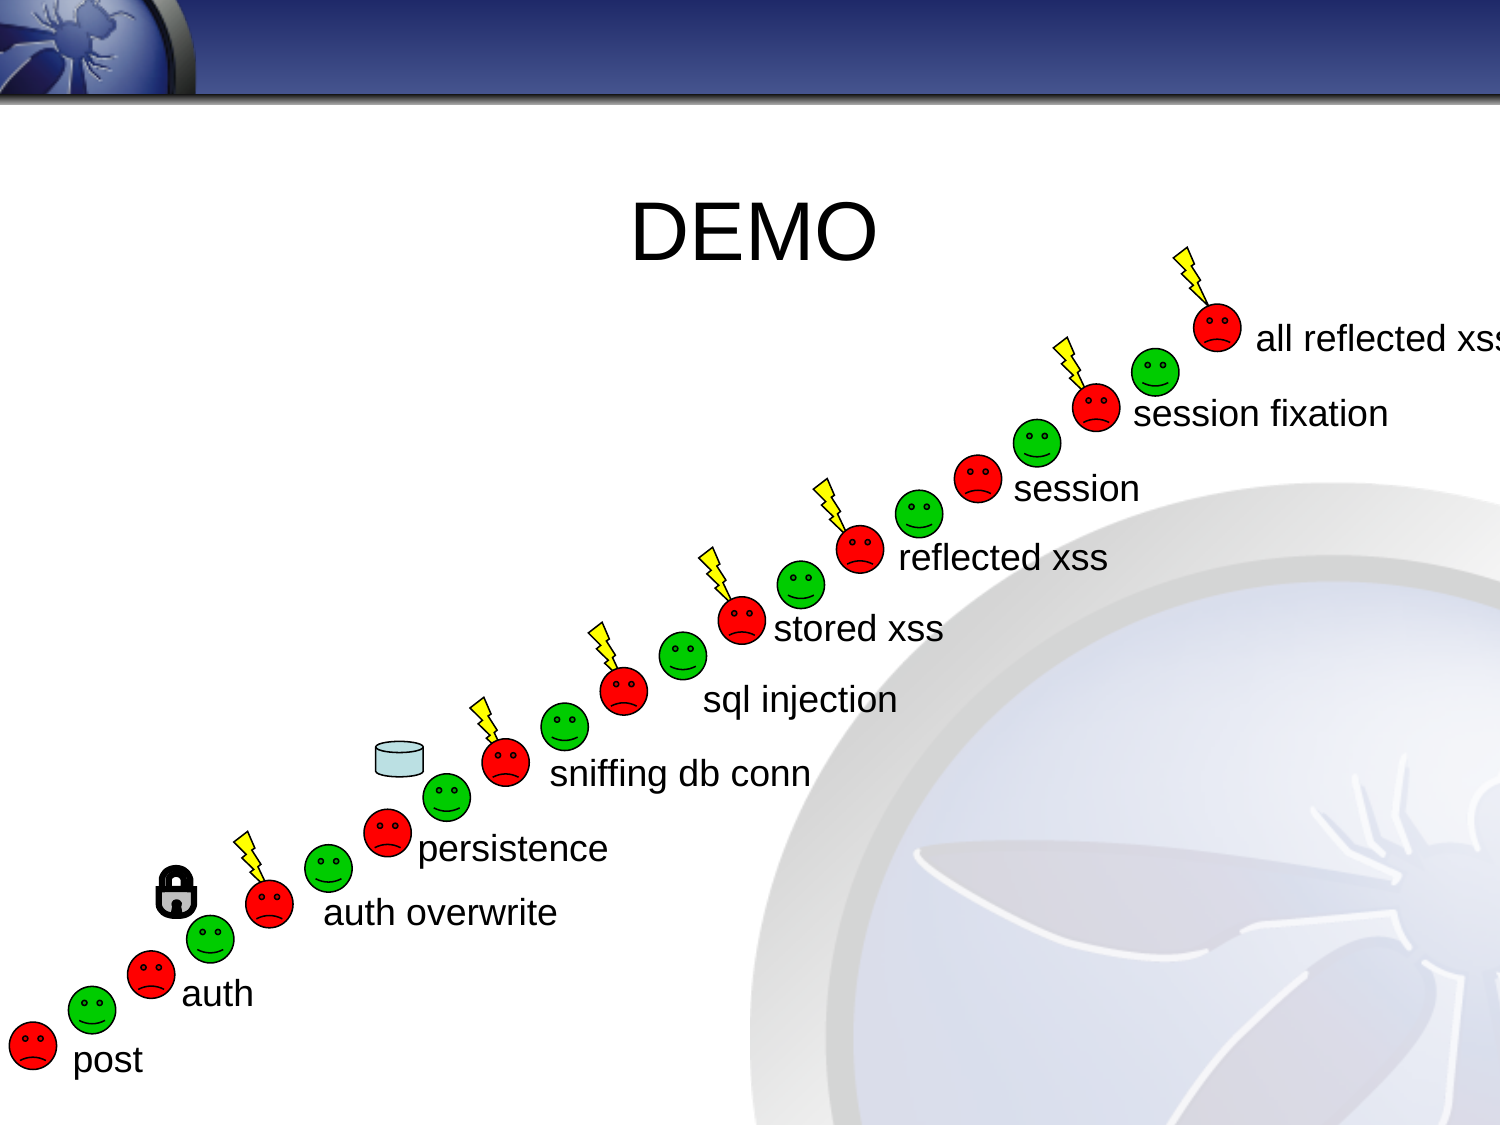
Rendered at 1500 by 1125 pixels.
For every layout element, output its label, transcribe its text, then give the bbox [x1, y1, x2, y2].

text_box session fixation [1118, 380, 1404, 442]
text_box session [998, 455, 1156, 517]
text_box reflected xss [883, 525, 1124, 587]
picture [0, 0, 198, 95]
text_box [777, 561, 825, 609]
text_box [158, 868, 195, 916]
text_box [1173, 247, 1241, 352]
text_box [1013, 419, 1061, 467]
text_box [1131, 348, 1179, 397]
text_box sql injection [688, 667, 914, 729]
text_box [541, 703, 589, 741]
text_box [423, 773, 471, 822]
text_box persistence [402, 816, 624, 877]
text_box [364, 809, 412, 857]
text_box [68, 986, 116, 1034]
text_box [698, 547, 766, 645]
picture [750, 479, 1500, 1125]
text_box [954, 455, 1002, 503]
text_box [127, 950, 175, 999]
text_box post [57, 1027, 159, 1088]
text_box auth overwrite [308, 880, 573, 941]
text_box [304, 844, 353, 881]
text_box [588, 622, 648, 716]
text_box sniffing db conn [534, 741, 827, 802]
text_box [813, 478, 884, 574]
text_box [233, 831, 294, 928]
text_box [375, 741, 424, 777]
text_box [1053, 337, 1120, 432]
text_box [9, 1022, 57, 1070]
text_box [659, 632, 707, 680]
text_box [895, 490, 943, 538]
text_box auth [166, 961, 270, 1022]
text_box stored xss [758, 596, 960, 658]
text_box all reflected xss [1240, 306, 1500, 367]
text_box DEMO [615, 170, 991, 286]
text_box [470, 697, 530, 787]
text_box [186, 915, 234, 963]
